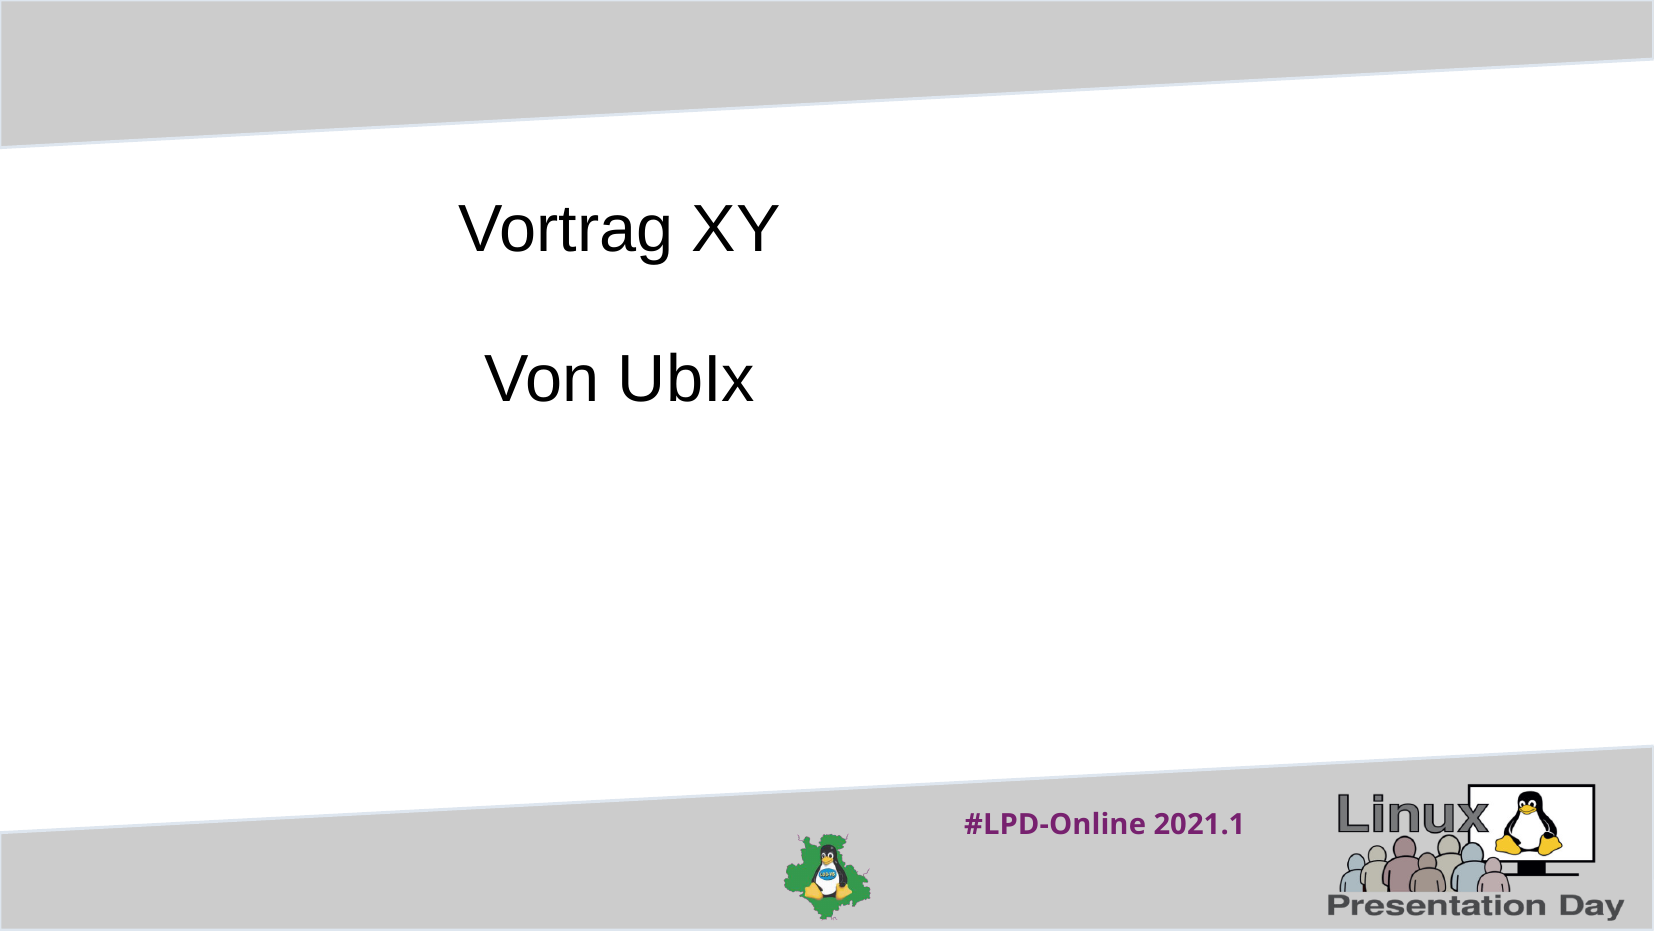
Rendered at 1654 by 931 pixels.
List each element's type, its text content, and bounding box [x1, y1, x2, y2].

subtitle Vortrag XY Von UbIx [29, 29, 1211, 578]
picture [1328, 783, 1625, 921]
picture [781, 831, 873, 921]
